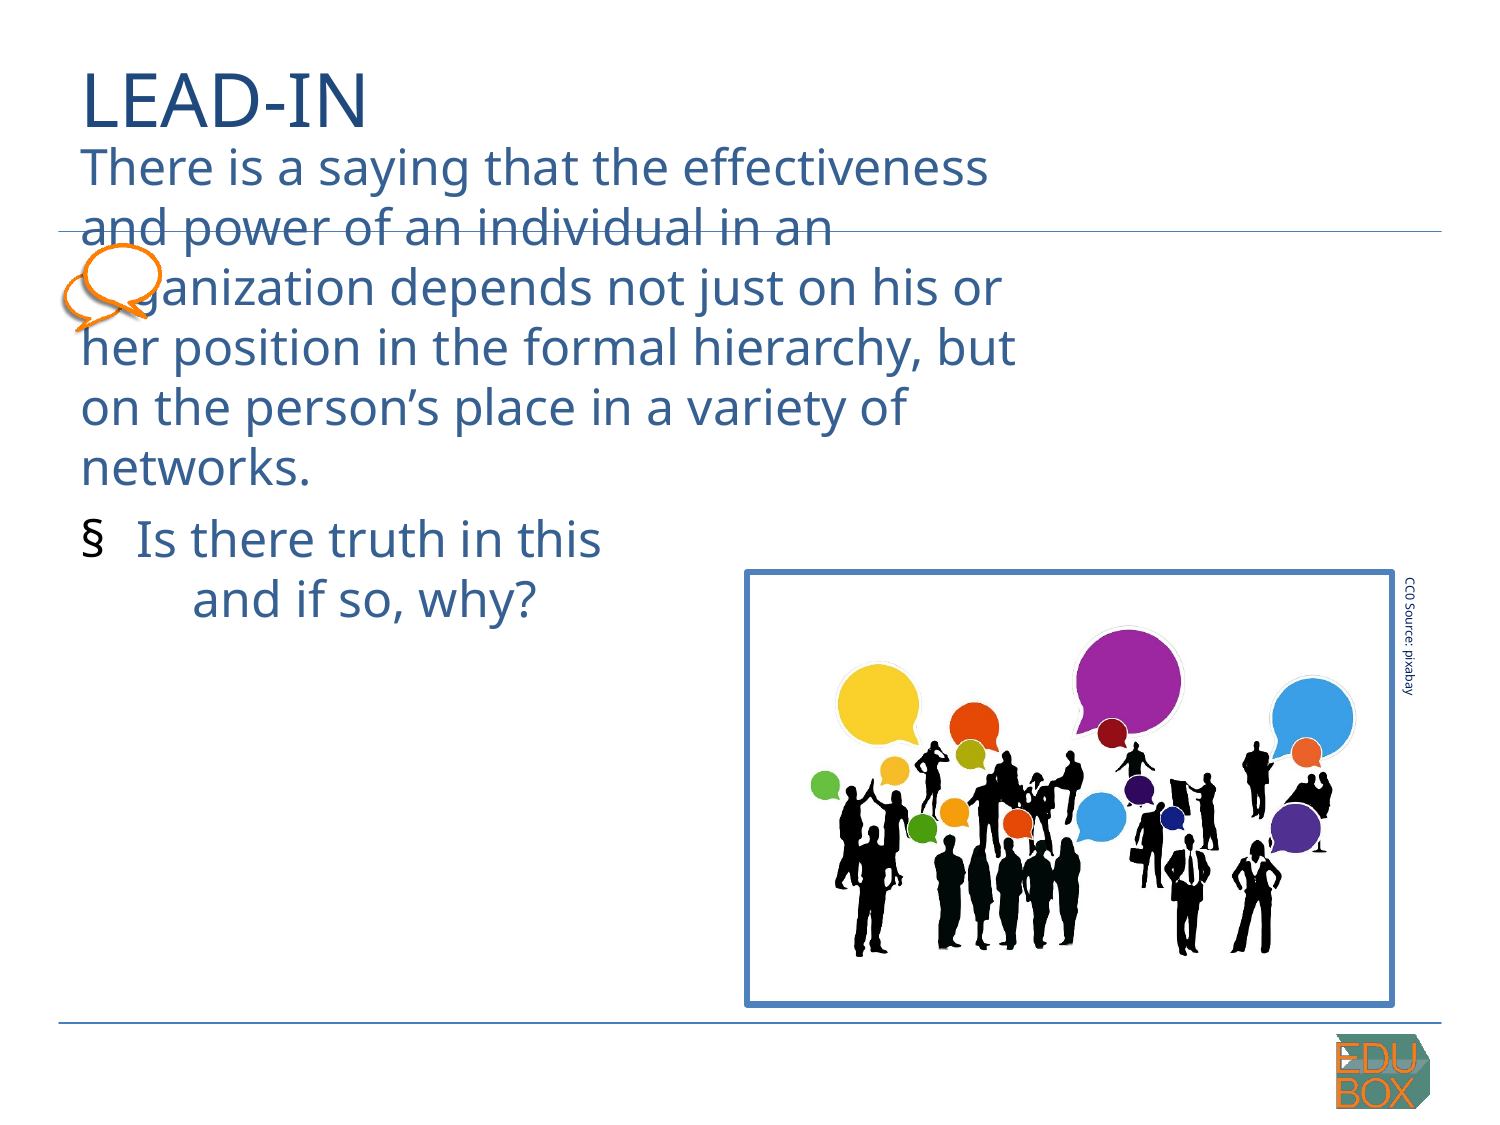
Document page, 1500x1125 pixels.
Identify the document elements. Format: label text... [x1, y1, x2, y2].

list There is a saying that the effectiveness and power of an individual in an organization depends not just on his or her position in the formal hierarchy, but on the person’s place in a variety of networks. Is there truth in this and if so, why? [183, 244, 1349, 434]
picture [749, 575, 1389, 1002]
text_box CC0 Source: pixabay [1393, 562, 1426, 936]
picture [58, 243, 162, 339]
picture [1328, 1028, 1437, 1114]
title LEAD-IN [64, 42, 1040, 153]
